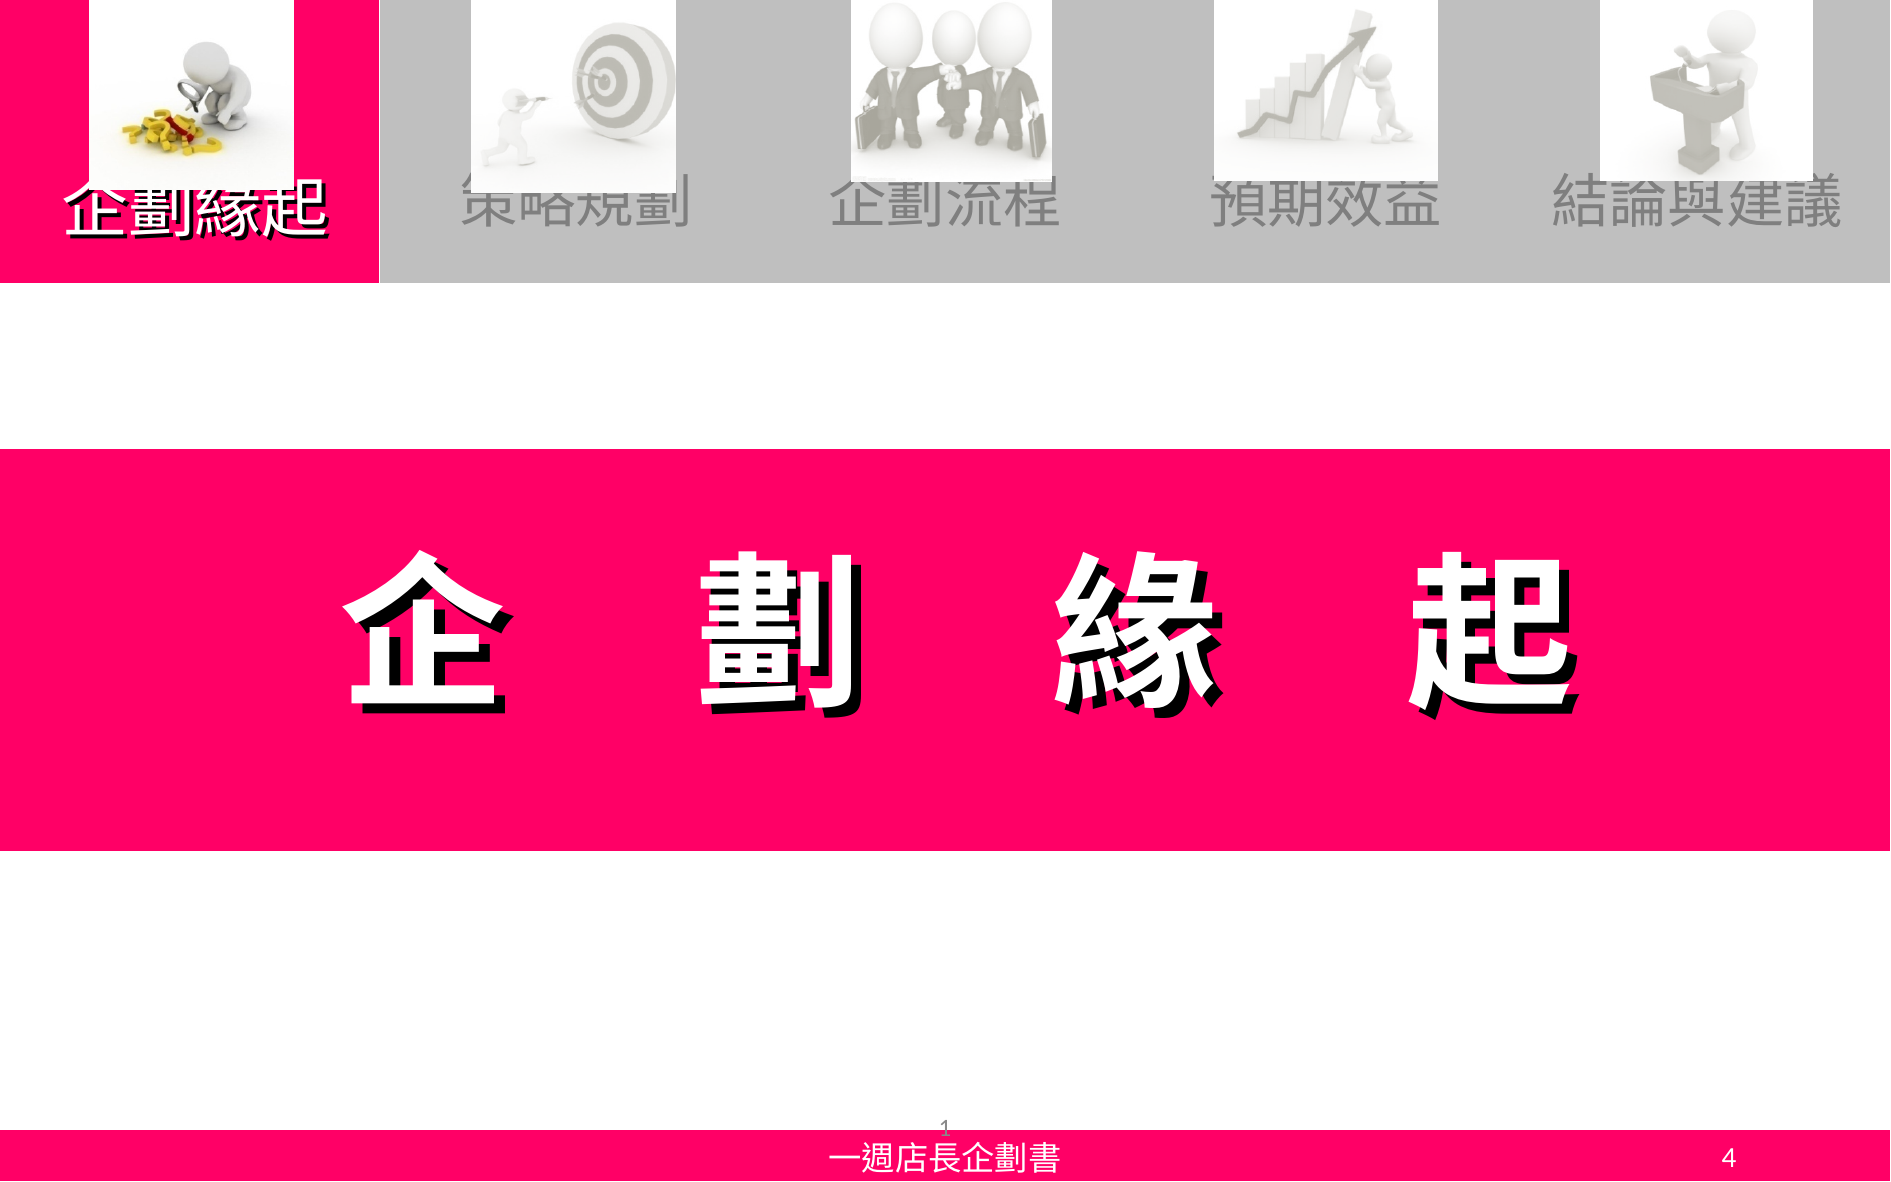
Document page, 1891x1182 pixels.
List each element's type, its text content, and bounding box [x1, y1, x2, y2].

picture [471, 0, 676, 193]
text_box 企 劃 緣 起 [42, 519, 1871, 737]
picture [851, 0, 1052, 182]
picture [1214, 0, 1438, 181]
text_box 企劃流程 [781, 157, 1110, 243]
text_box 結論與建議 [1523, 157, 1871, 243]
picture [1600, 0, 1813, 181]
text_box 一週店長企劃書 [0, 1130, 1706, 1181]
text_box 策略規劃 [417, 157, 735, 243]
text_box [0, 449, 1890, 851]
text_box 企劃緣起 [42, 157, 348, 253]
text_box [380, 0, 1890, 283]
picture [89, 0, 294, 190]
text_box 預期效益 [1179, 157, 1473, 243]
text_box [0, 0, 379, 283]
text_box 4 [1706, 1130, 1891, 1182]
text_box 1 [645, 1094, 1245, 1158]
